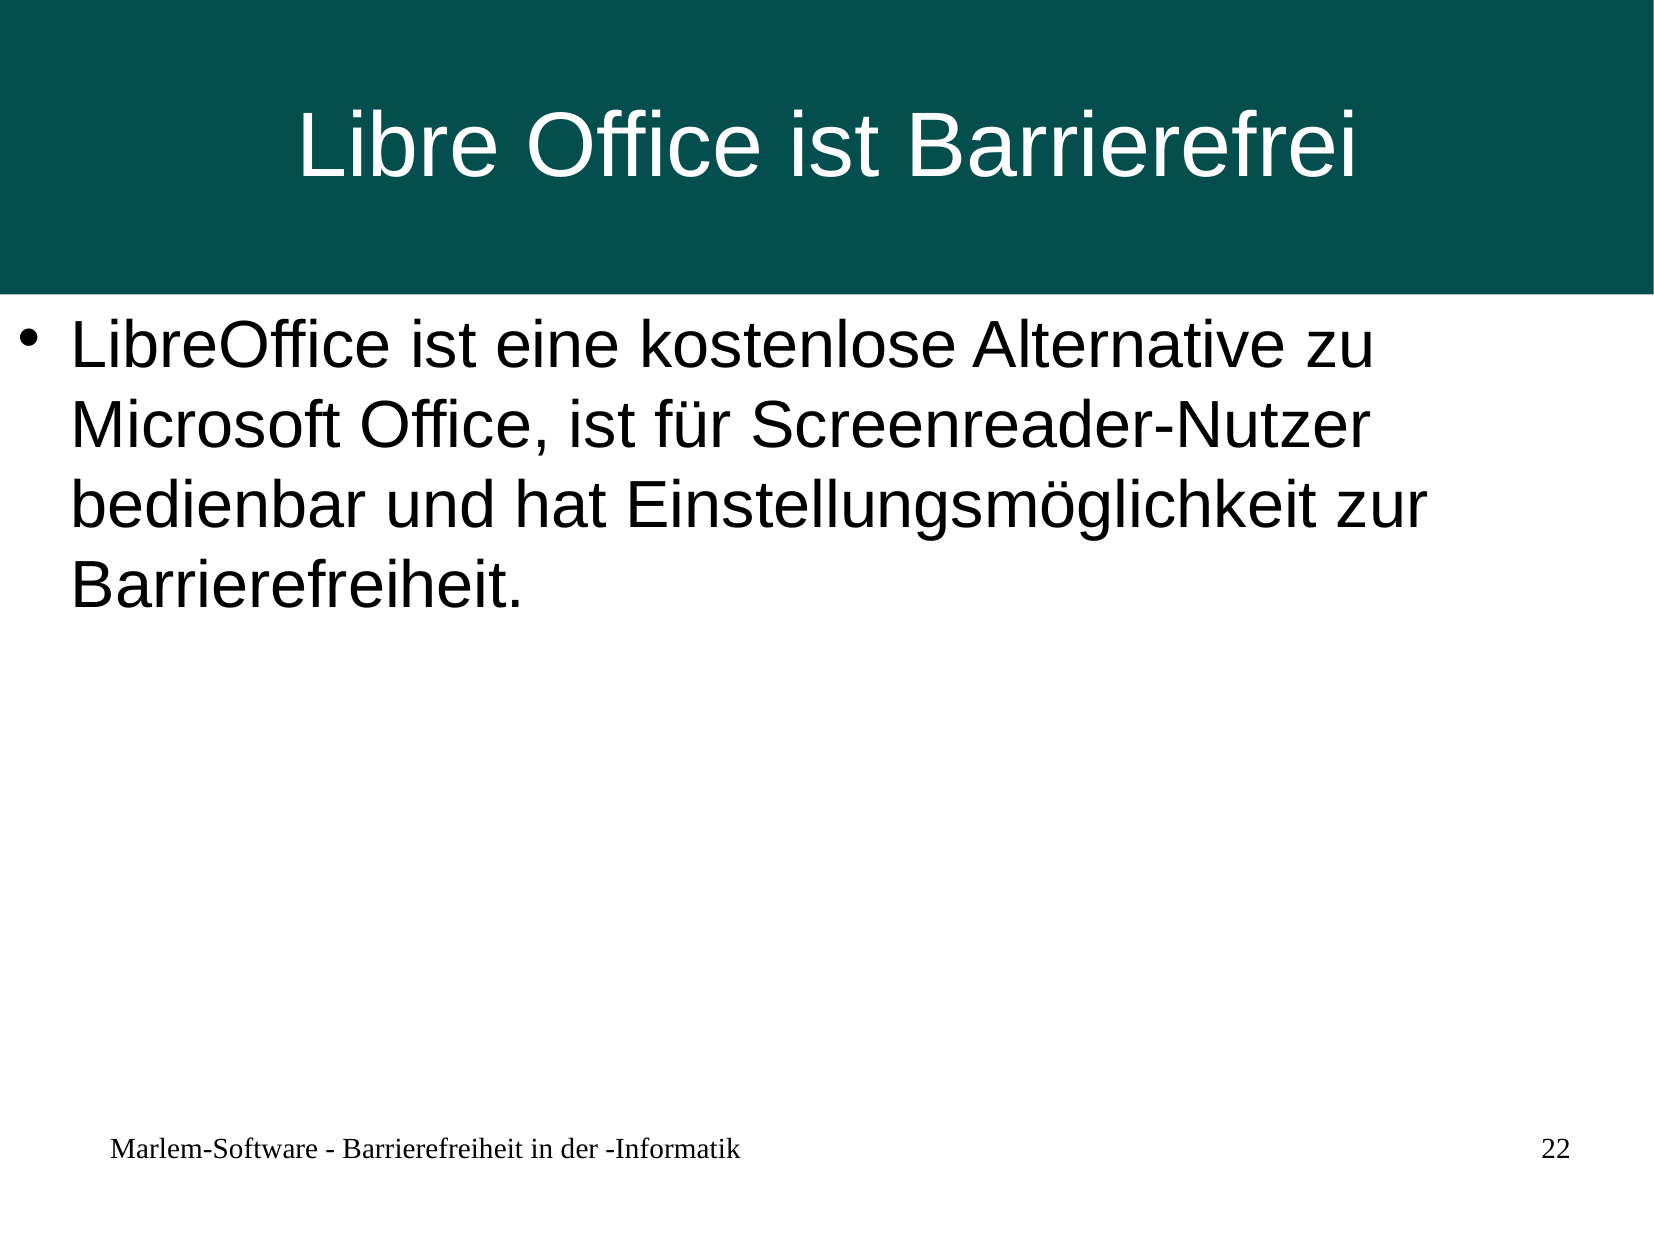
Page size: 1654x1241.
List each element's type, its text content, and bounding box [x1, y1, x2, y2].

list LibreOffice ist eine kostenlose Alternative zu Microsoft Office, ist für Screenreader-Nutzer bedienbar und hat Einstellungsmöglichkeit zur Barrierefreiheit. [0, 301, 1654, 1069]
title Libre Office ist Barrierefrei [0, 0, 1654, 295]
